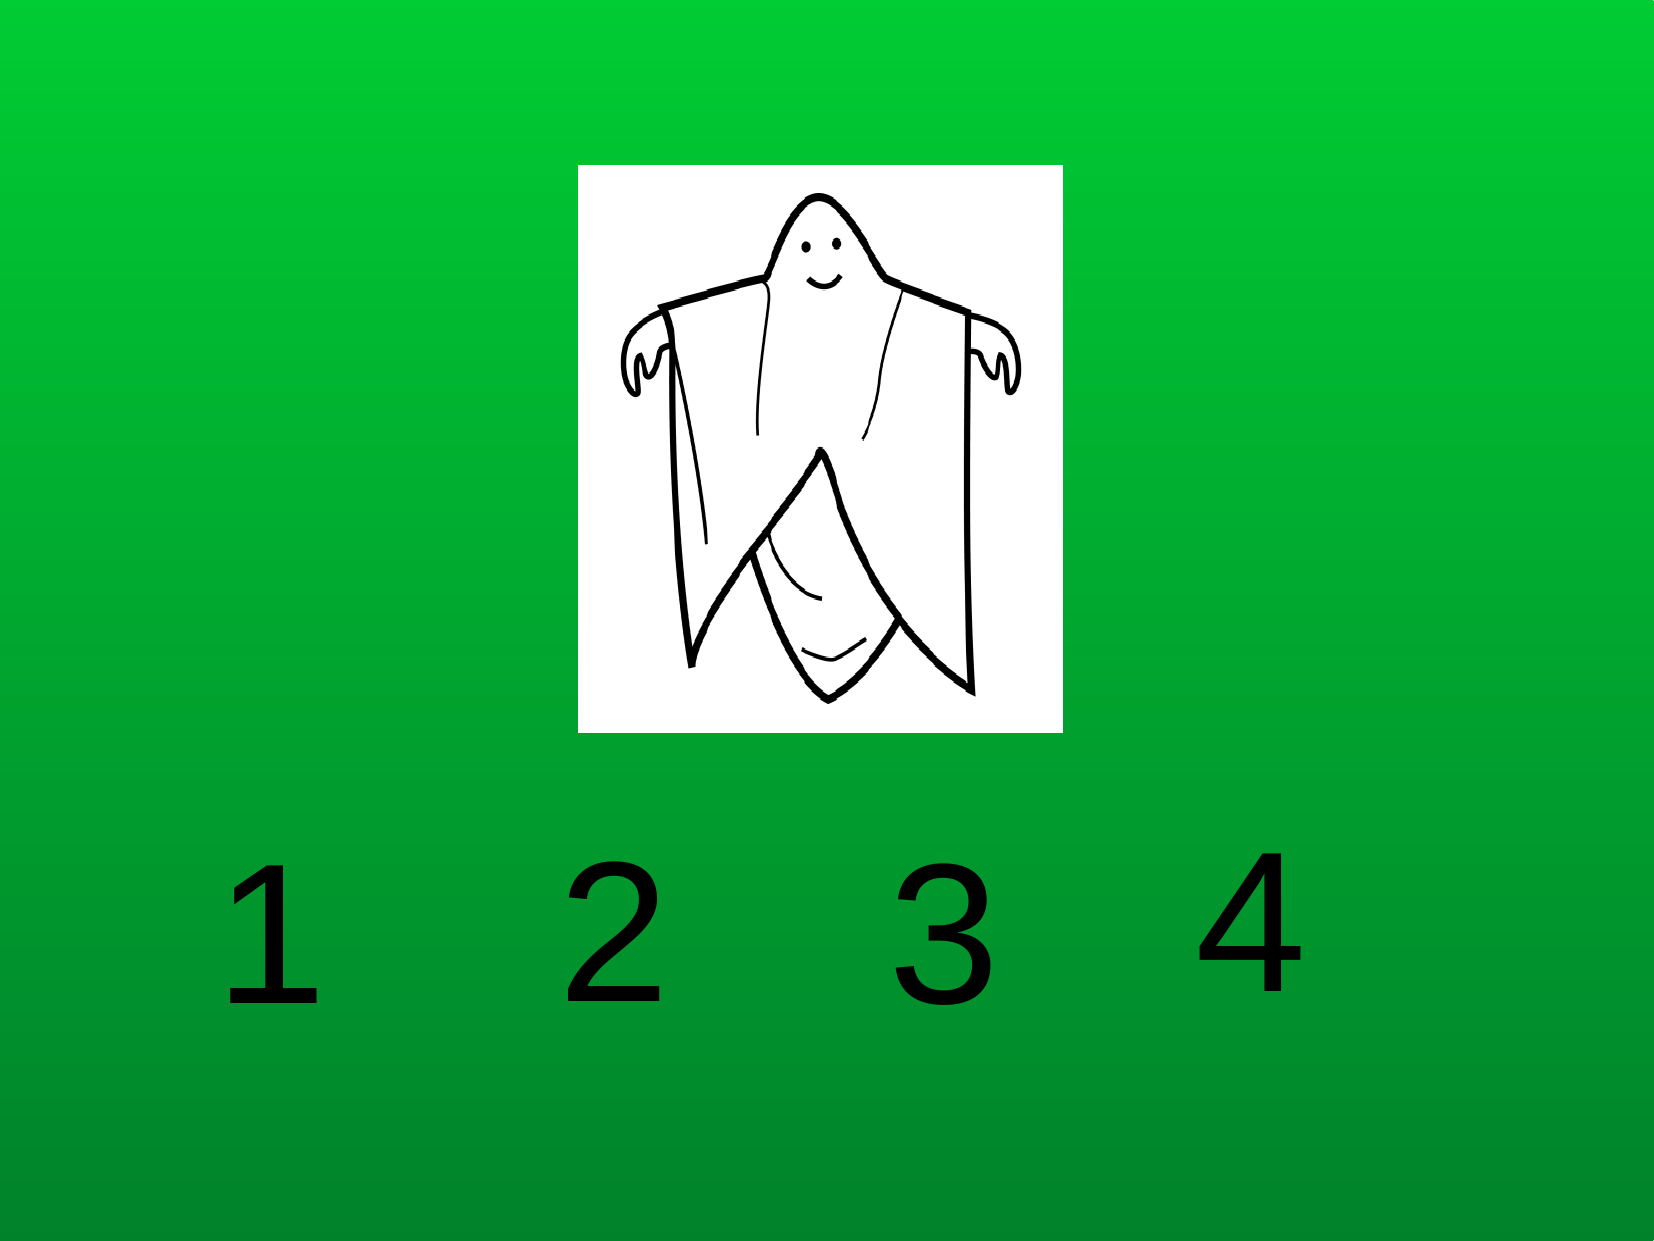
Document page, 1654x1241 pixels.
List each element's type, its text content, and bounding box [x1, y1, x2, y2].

text_box 3 [874, 814, 1111, 1054]
text_box 1 [200, 814, 438, 1054]
text_box 4 [1181, 803, 1418, 1042]
text_box 2 [543, 812, 780, 1052]
picture [578, 165, 1063, 733]
